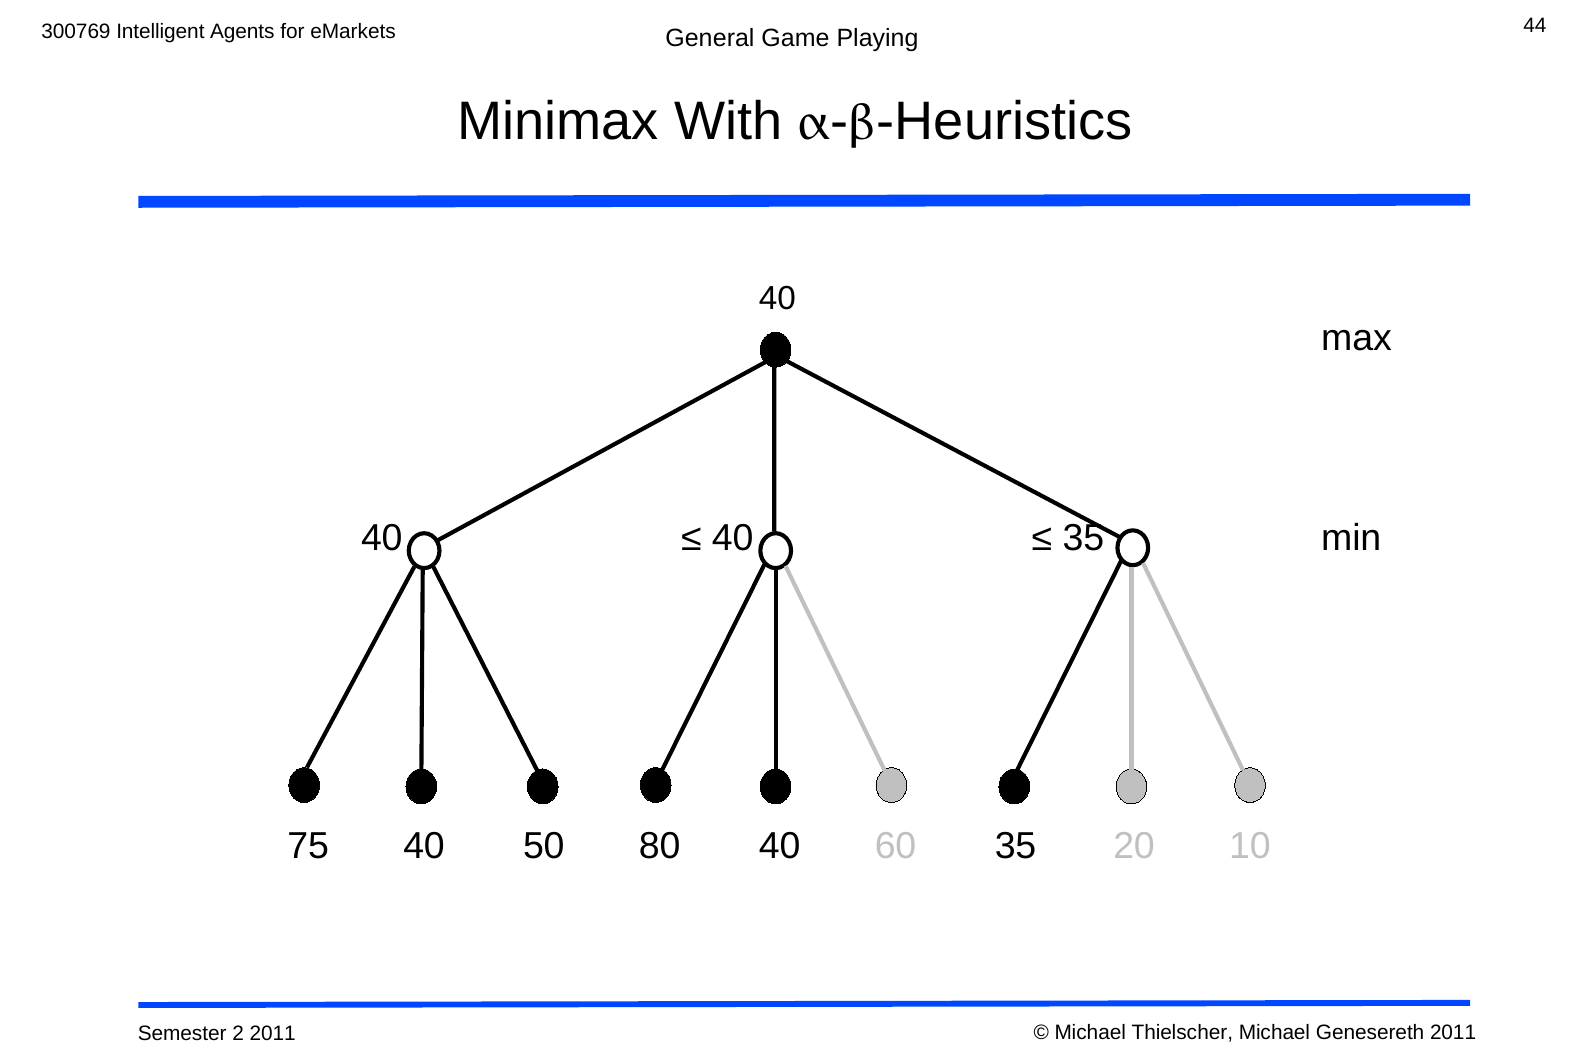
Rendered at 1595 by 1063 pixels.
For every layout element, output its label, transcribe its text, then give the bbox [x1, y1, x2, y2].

text_box [1116, 769, 1147, 804]
text_box [998, 769, 1030, 804]
text_box [760, 769, 791, 804]
text_box [640, 767, 672, 803]
title Minimax With --Heuristics [114, 51, 1476, 190]
text_box [760, 533, 792, 568]
text_box [876, 767, 907, 803]
text_box [405, 769, 437, 804]
text_box [408, 533, 440, 569]
text_box 40 max 40 ≤ 40 ≤ 35 min 75 40 50 80 40 60 35 20 10 [287, 279, 1444, 1014]
text_box [1234, 767, 1266, 803]
text_box [527, 768, 559, 804]
text_box [288, 767, 320, 803]
text_box [1117, 530, 1149, 566]
text_box [760, 332, 791, 367]
